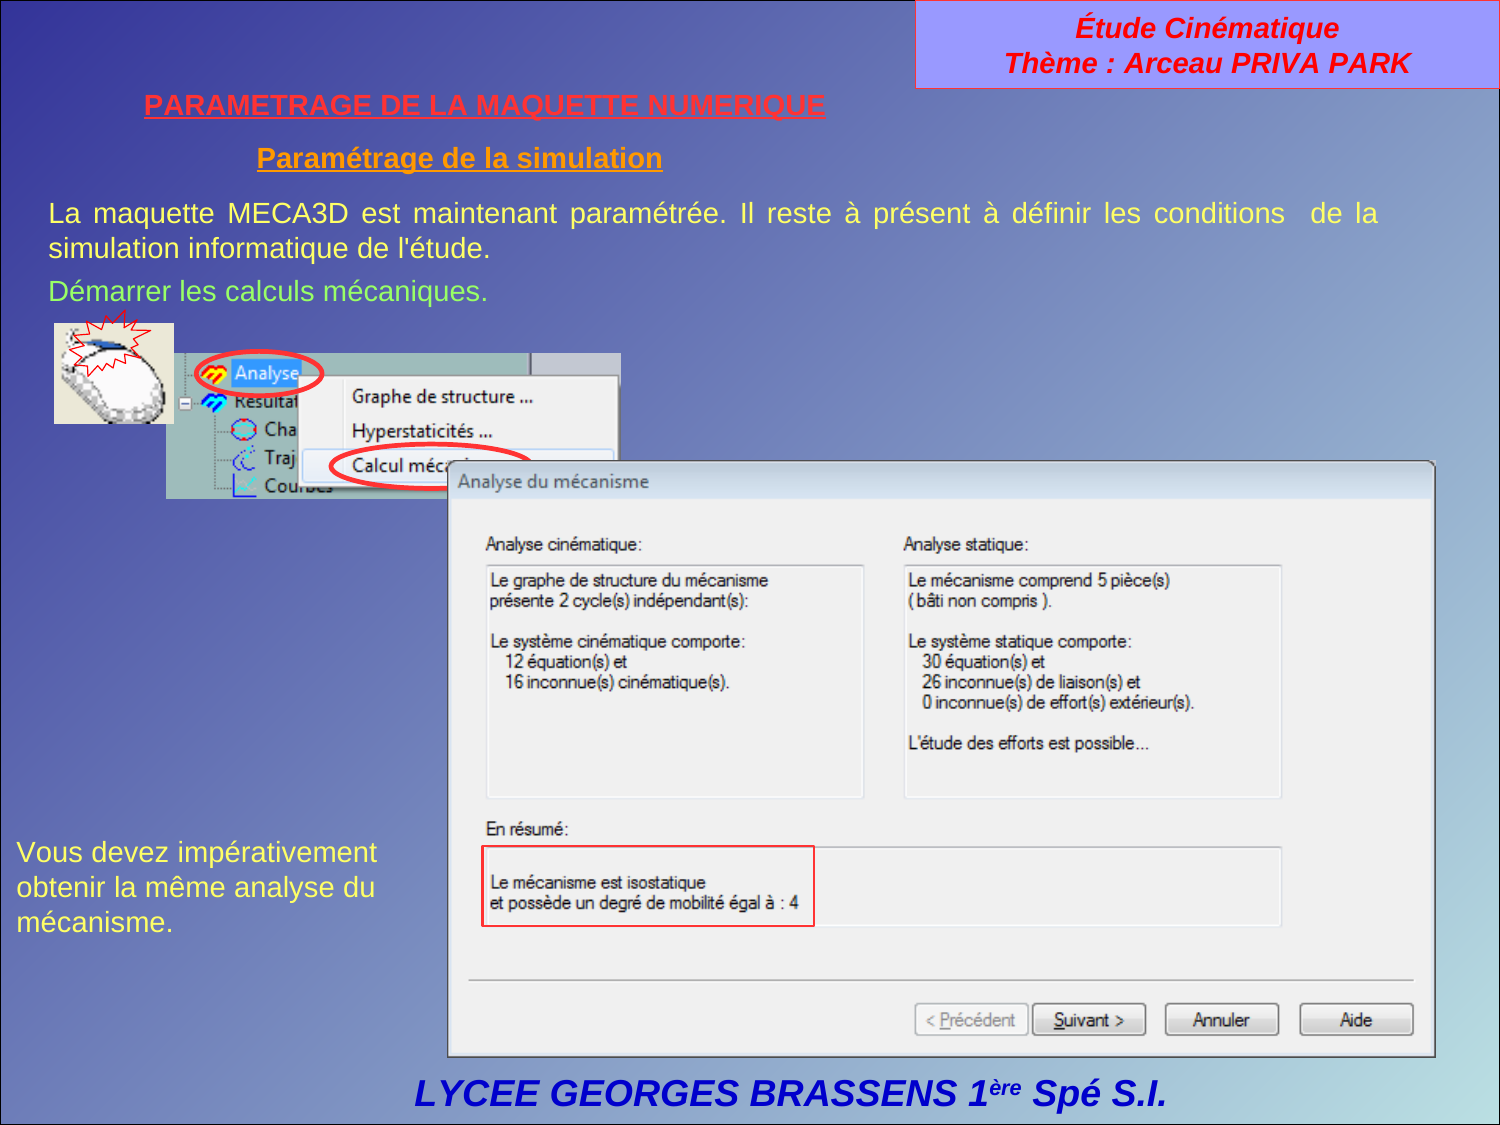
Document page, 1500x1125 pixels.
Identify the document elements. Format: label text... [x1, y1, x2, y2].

text_box Vous devez impérativement obtenir la même analyse du mécanisme. [1, 825, 443, 947]
text_box Paramétrage de la simulation [241, 131, 679, 183]
picture [54, 323, 1436, 1058]
text_box La maquette MECA3D est maintenant paramétrée. Il reste à présent à définir les conditions de la simulation informatique de l'étude. [33, 186, 1395, 264]
text_box Démarrer les calculs mécaniques. [33, 264, 1449, 316]
picture [199, 354, 319, 393]
picture [93, 323, 102, 328]
text_box PARAMETRAGE DE LA MAQUETTE NUMERIQUE [129, 78, 842, 130]
picture [73, 323, 146, 373]
